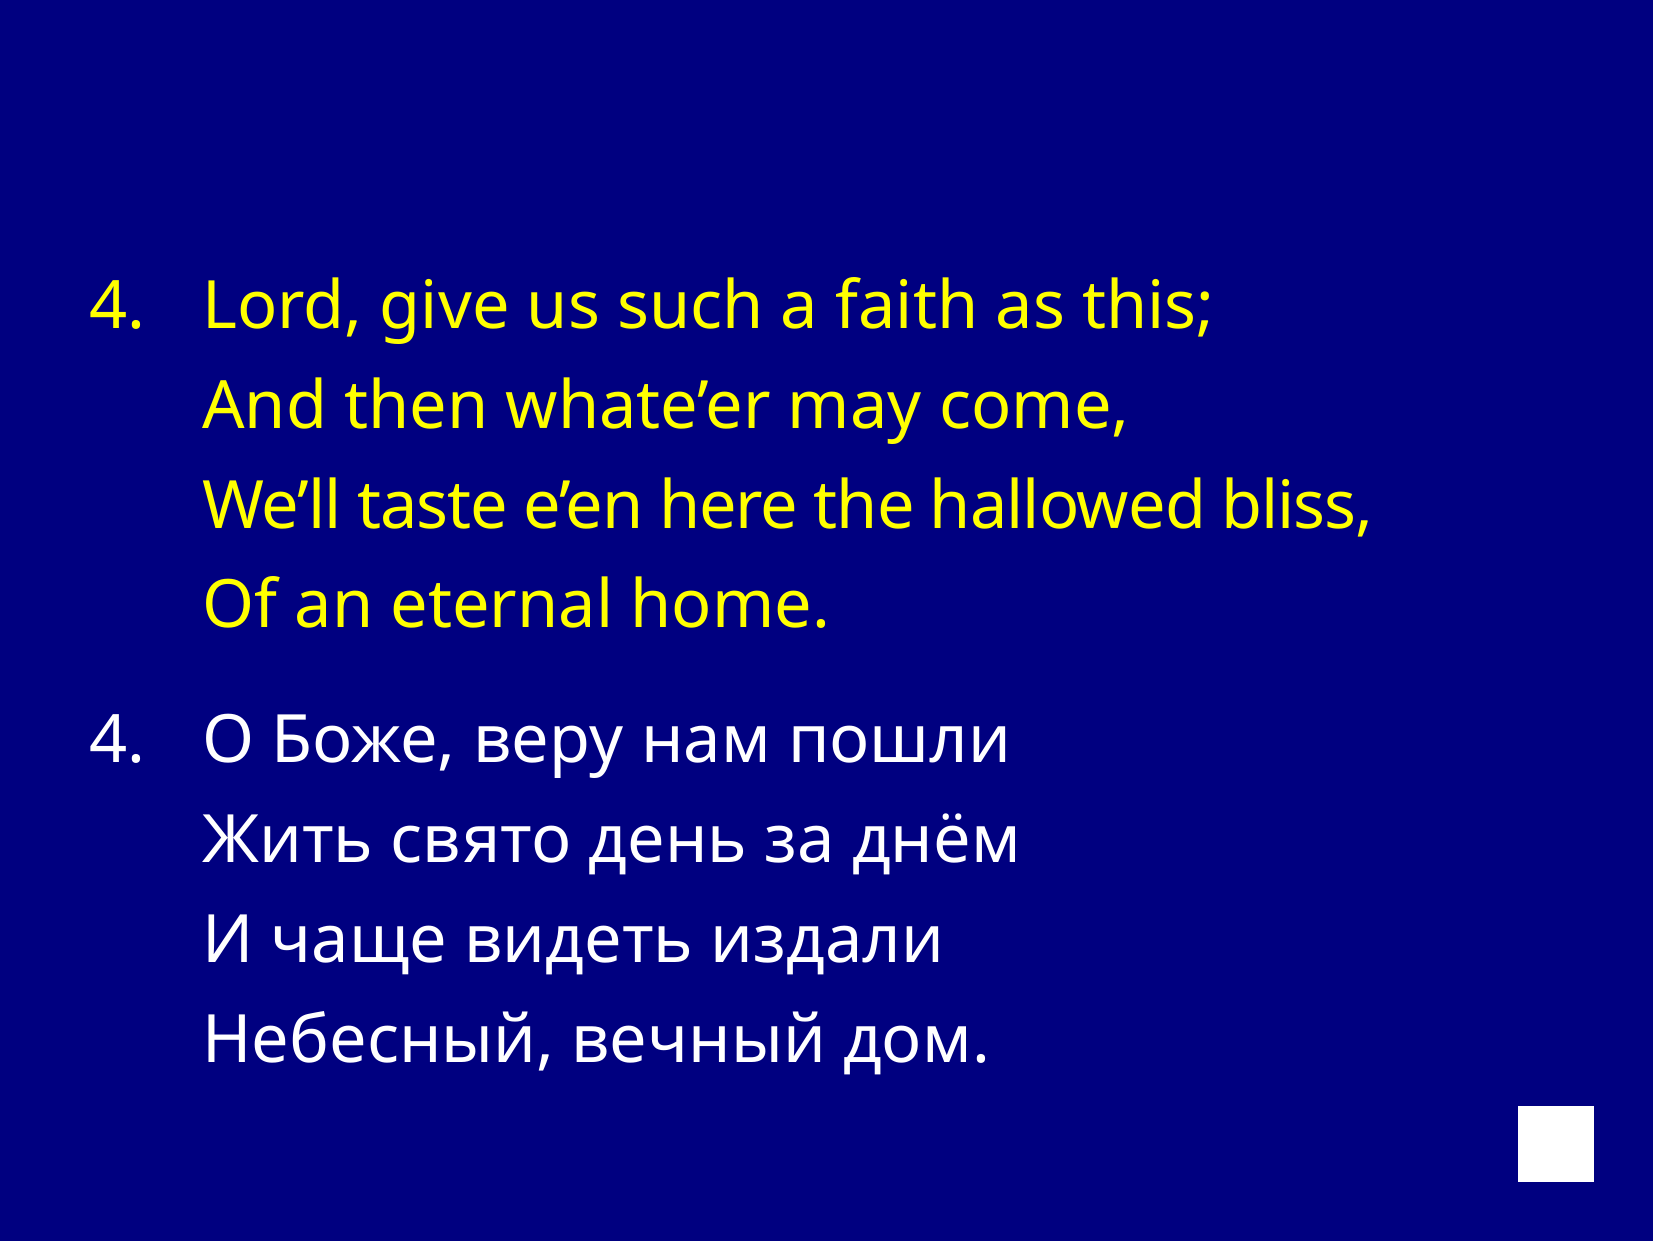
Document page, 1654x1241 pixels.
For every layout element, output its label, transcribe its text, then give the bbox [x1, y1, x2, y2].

text_box [1518, 1106, 1594, 1182]
text_box 4. Lord, give us such a faith as this; And then whate’er may come, We’ll taste e’en here the hallowed bliss, Of an eternal home. [75, 150, 1576, 638]
text_box 4. О Боже, веру нам пошли Жить свято день за днём И чаще видеть издали Небесный, вечный дом. [75, 675, 1576, 1163]
